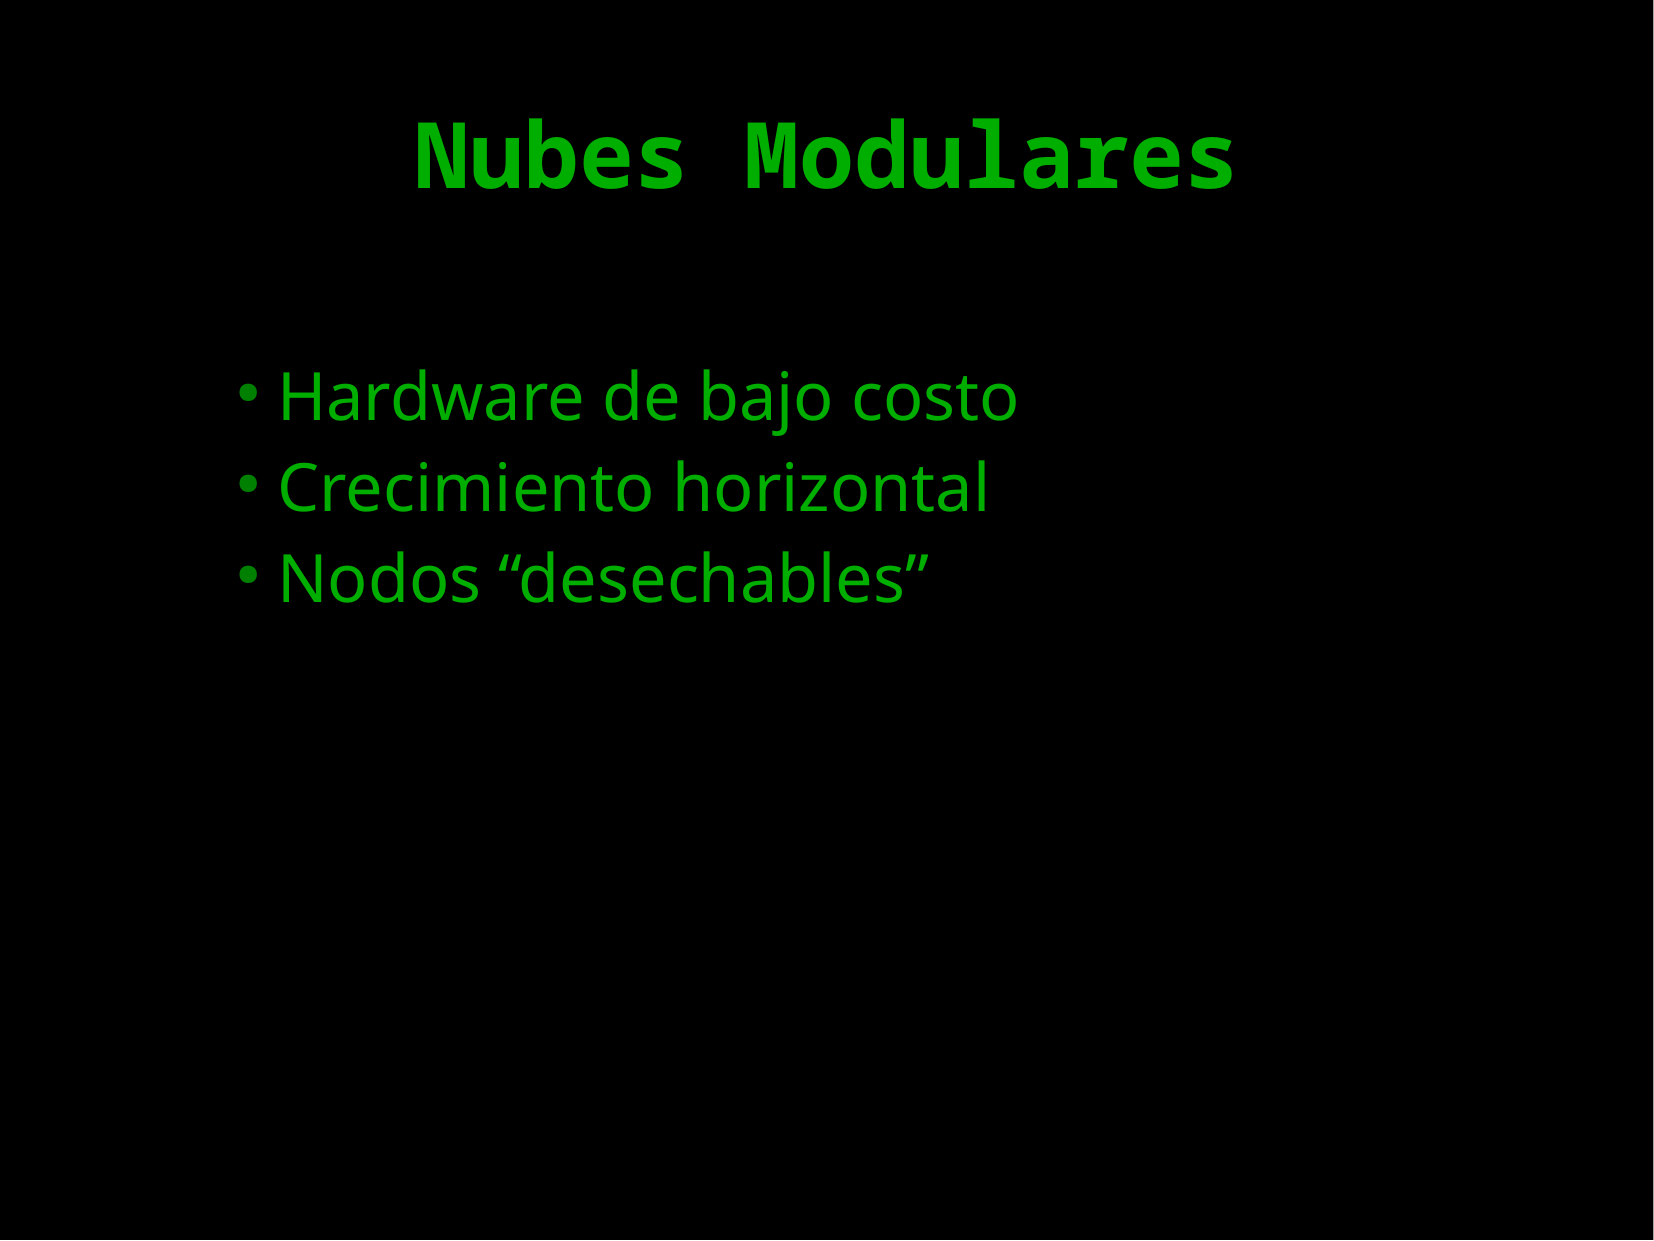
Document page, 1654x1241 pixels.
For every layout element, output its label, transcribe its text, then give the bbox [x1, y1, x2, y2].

title Nubes Modulares [82, 43, 1571, 263]
subtitle Hardware de bajo costo Crecimiento horizontal Nodos “desechables” [236, 290, 1123, 863]
